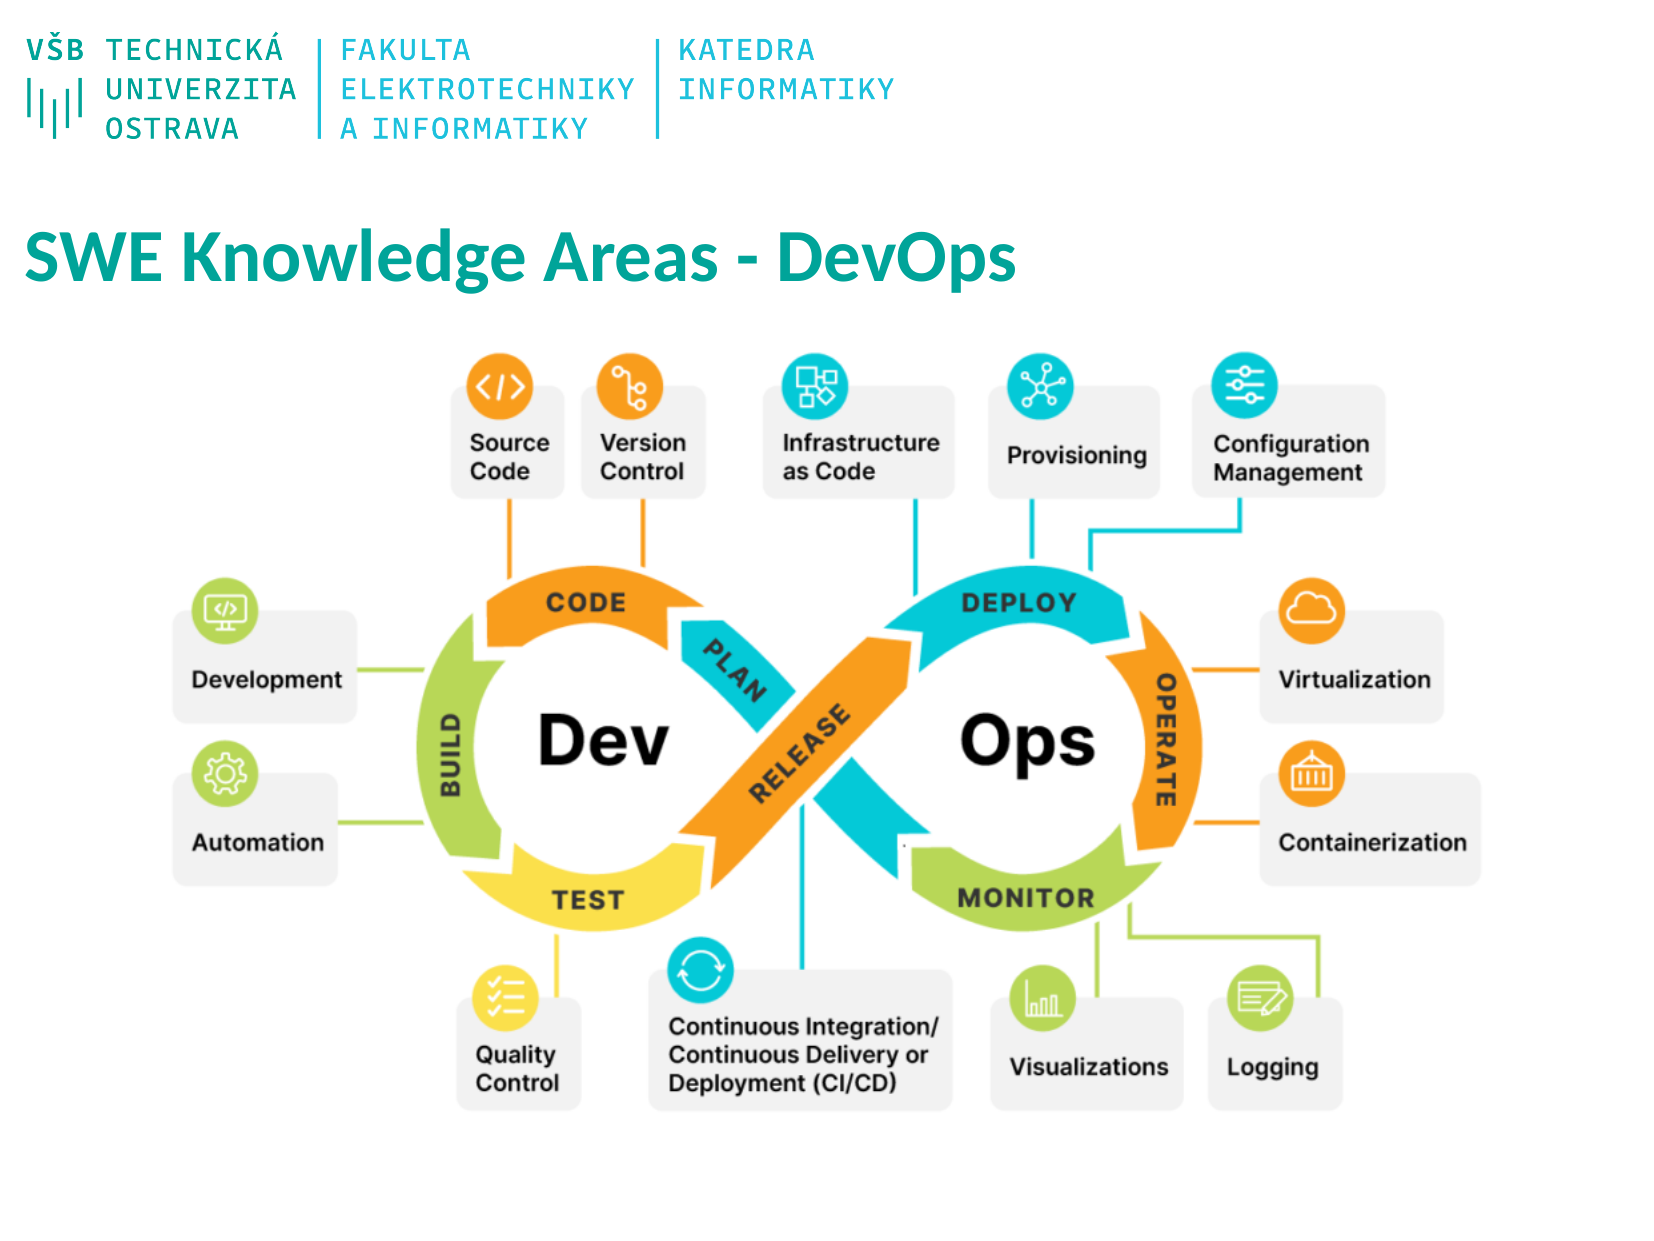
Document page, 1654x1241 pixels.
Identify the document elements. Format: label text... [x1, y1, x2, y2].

title SWE Knowledge Areas - DevOps [24, 169, 1629, 301]
picture [145, 318, 1509, 1146]
picture [26, 31, 894, 139]
